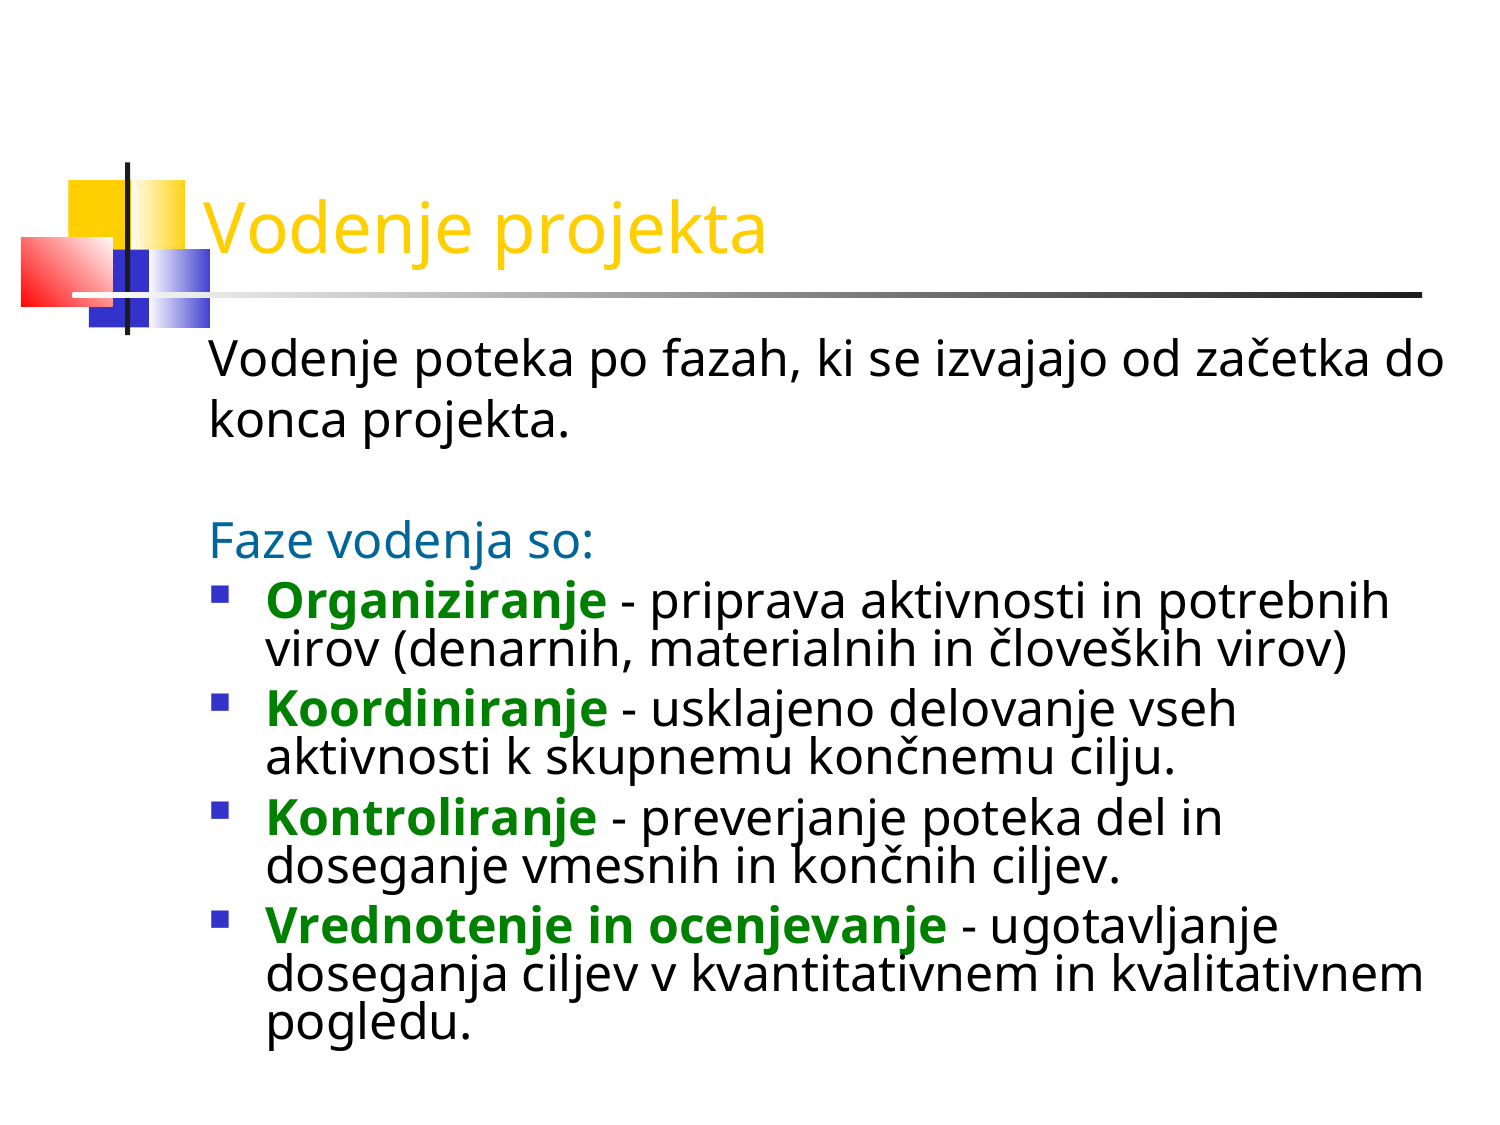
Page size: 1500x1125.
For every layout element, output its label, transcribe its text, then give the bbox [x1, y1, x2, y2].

title Vodenje projekta [188, 35, 1468, 276]
list Vodenje poteka po fazah, ki se izvajajo od začetka do konca projekta. Faze vodenja so: Organiziranje - priprava aktivnosti in potrebnih virov (denarnih, materialnih in človeških virov) Koordiniranje - usklajeno delovanje vseh aktivnosti k skupnemu končnemu cilju. Kontroliranje - preverjanje poteka del in doseganje vmesnih in končnih ciljev. Vrednotenje in ocenjevanje - ugotavljanje doseganja ciljev v kvantitativnem in kvalitativnem pogledu. [193, 331, 1469, 1009]
